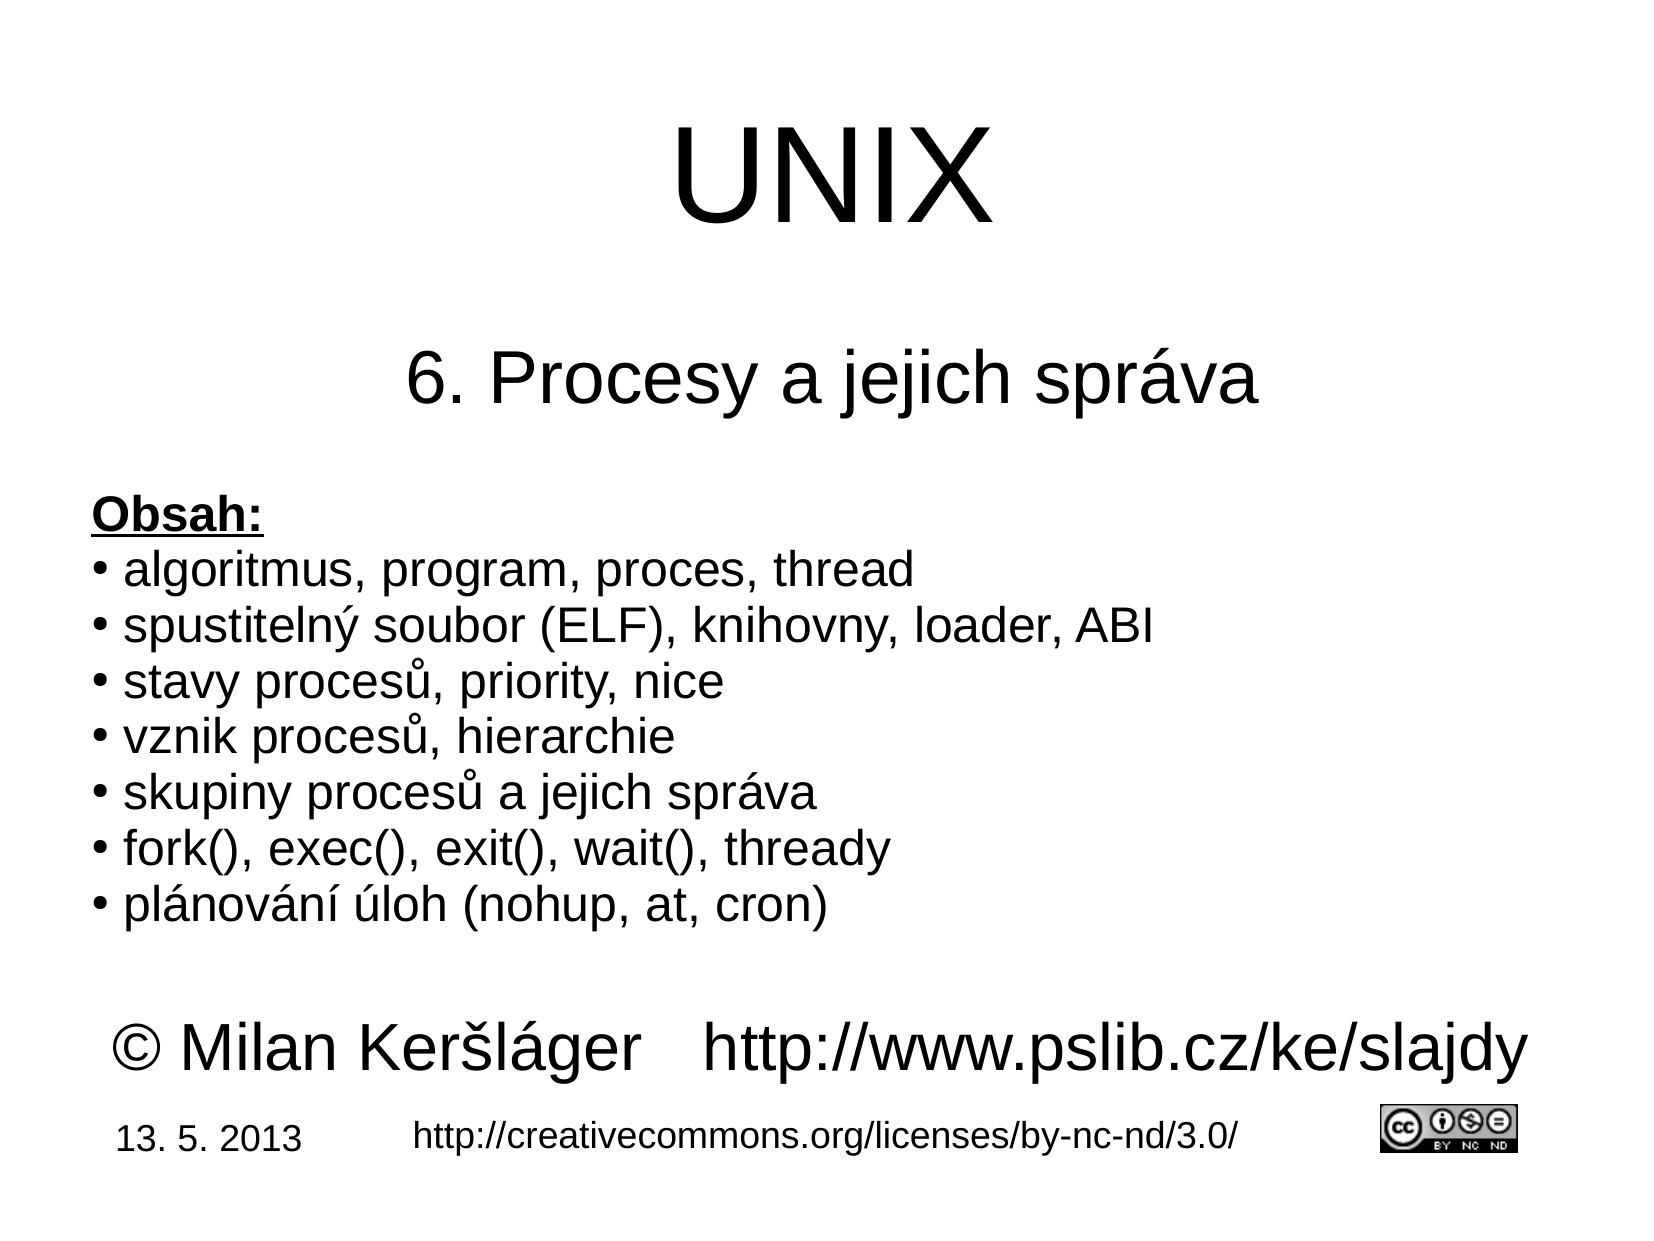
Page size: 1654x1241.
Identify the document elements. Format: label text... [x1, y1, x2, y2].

text_box 13. 5. 2013 [100, 1110, 337, 1168]
list © Milan Keršláger http://www.pslib.cz/ke/slajdy [76, 1009, 1565, 1087]
text_box http://creativecommons.org/licenses/by-nc-nd/3.0/ [339, 1107, 1313, 1165]
text_box Obsah: algoritmus, program, proces, thread spustitelný soubor (ELF), knihovny, loader, ABI stavy procesů, priority, nice vznik procesů, hierarchie skupiny procesů a jejich správa fork(), exec(), exit(), wait(), thready plánování úloh (nohup, at, cron) [76, 478, 1583, 941]
title UNIX 6. Procesy a jejich správa [88, 56, 1577, 461]
picture [1380, 1104, 1518, 1153]
